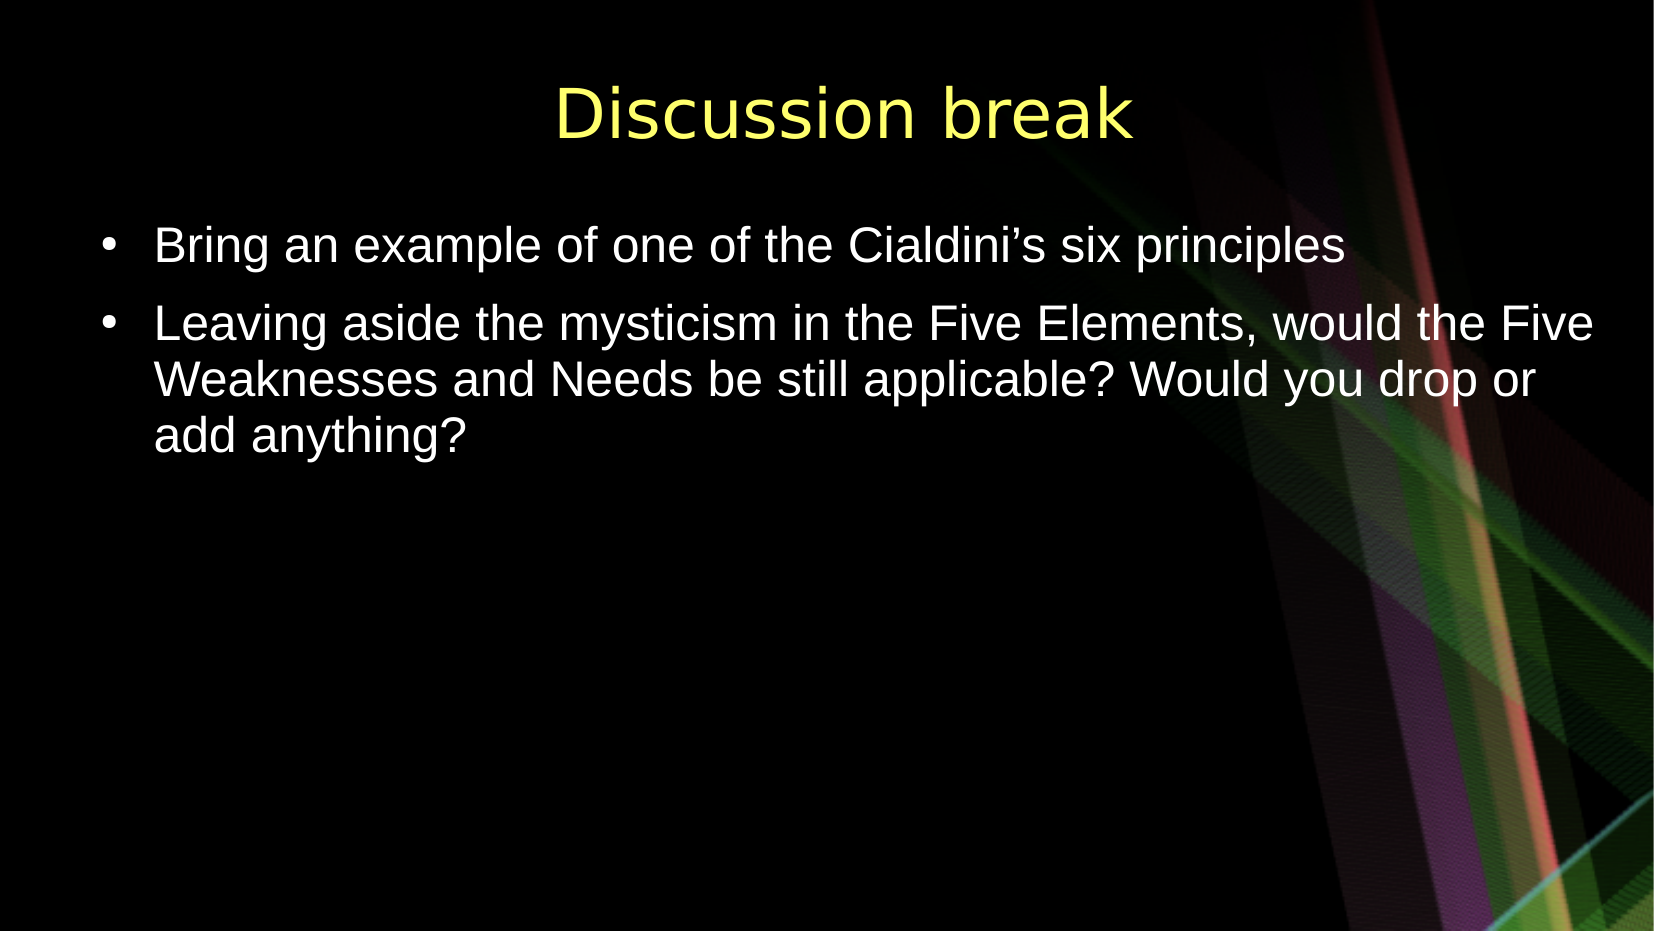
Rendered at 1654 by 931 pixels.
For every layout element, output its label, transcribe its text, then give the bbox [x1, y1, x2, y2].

list Bring an example of one of the Cialdini’s six principles Leaving aside the mysticism in the Five Elements, would the Five Weaknesses and Needs be still applicable? Would you drop or add anything? [82, 217, 1607, 898]
picture [0, 0, 1654, 931]
title Discussion break [82, 37, 1607, 193]
